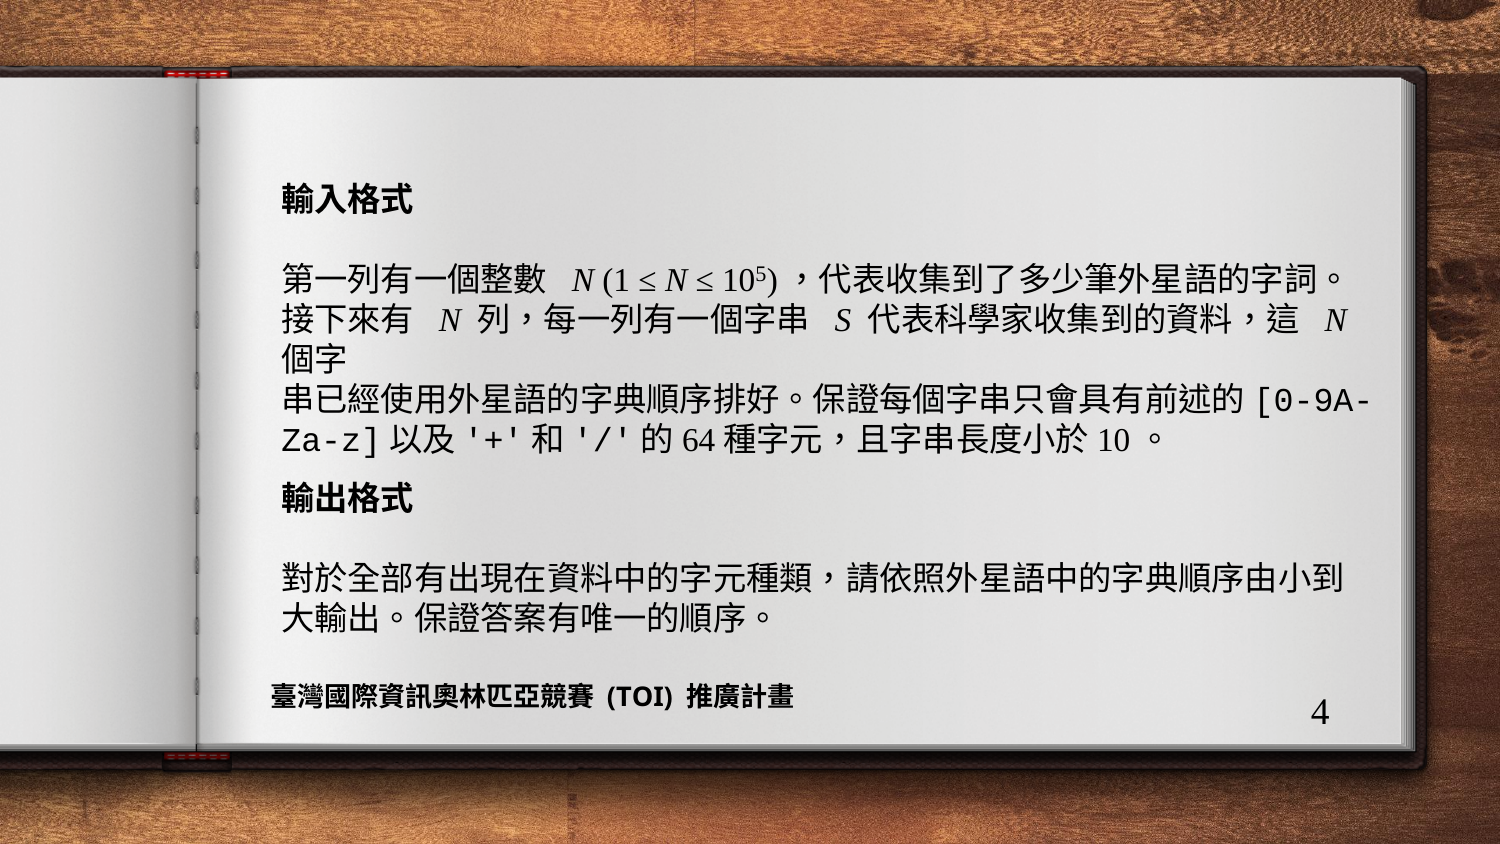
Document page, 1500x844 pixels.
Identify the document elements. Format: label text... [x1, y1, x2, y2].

text_box 輸入格式 第一列有一個整數 N (1 ≤ N ≤ 105)，代表收集到了多少筆外星語的字詞。 接下來有 N 列，每一列有一個字串 S 代表科學家收集到的資料，這 N 個字 串已經使用外星語的字典順序排好。保證每個字串只會具有前述的[0-9A-Za-z]以及'+'和'/'的64種字元，且字串長度小於10。 [266, 171, 1400, 465]
text_box 輸出格式 對於全部有出現在資料中的字元種類，請依照外星語中的字典順序由小到 大輸出。保證答案有唯一的順序。 [266, 469, 1368, 644]
text_box [1295, 672, 1386, 737]
